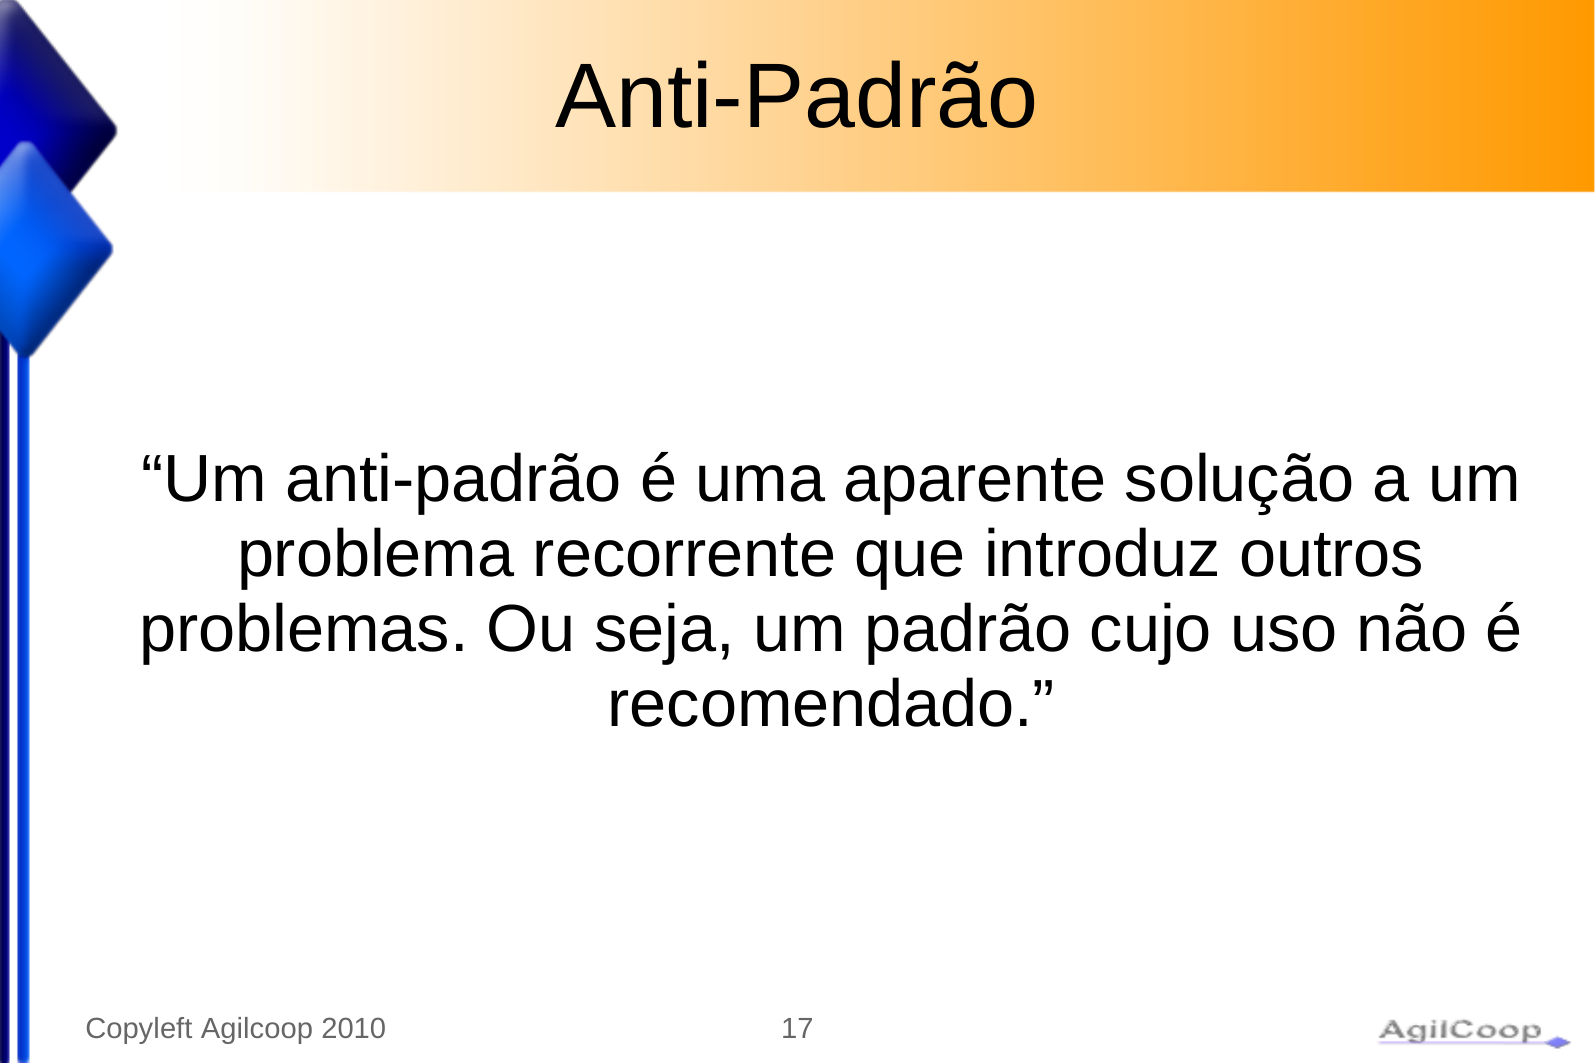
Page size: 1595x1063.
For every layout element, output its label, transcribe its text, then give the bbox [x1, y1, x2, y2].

picture [0, 0, 1595, 1063]
list “Um anti-padrão é uma aparente solução a um problema recorrente que introduz outros problemas. Ou seja, um padrão cujo uso não é recomendado.” [113, 232, 1549, 947]
title Anti-Padrão [79, 6, 1515, 185]
